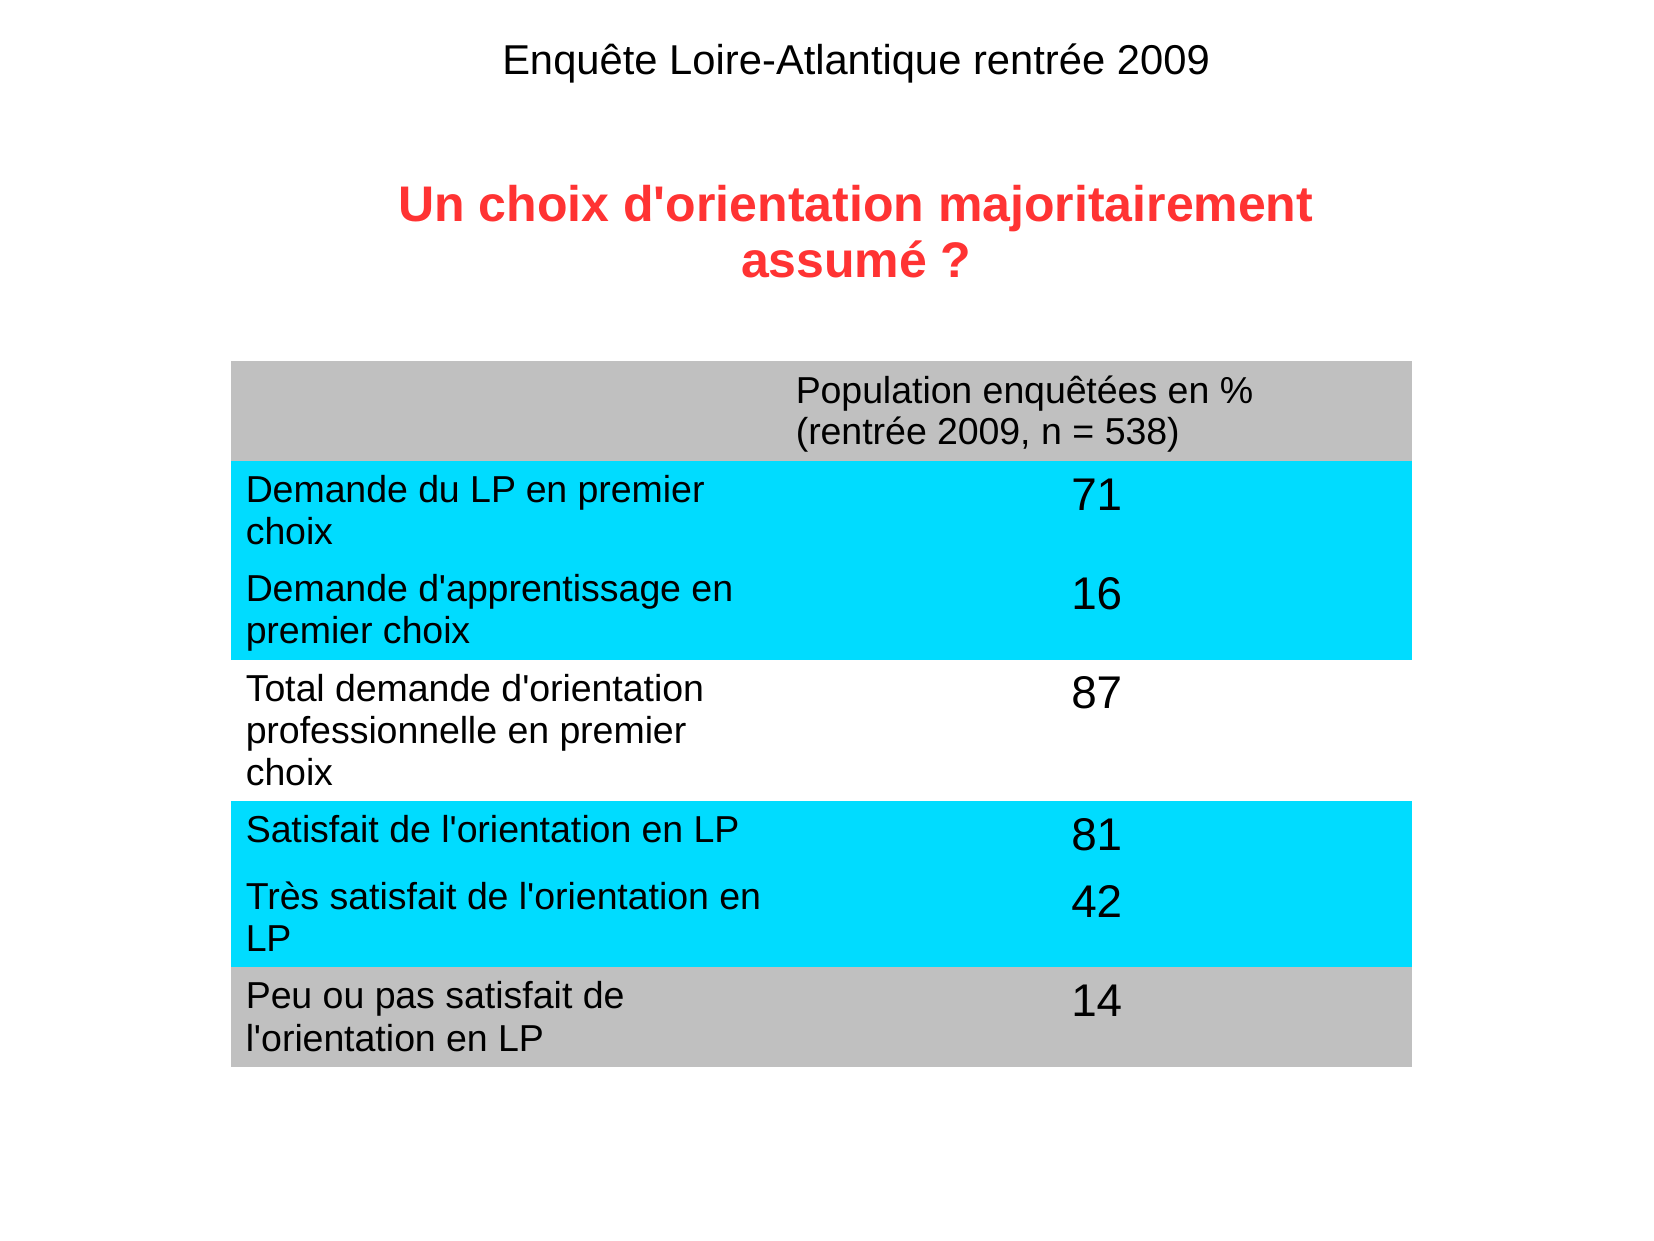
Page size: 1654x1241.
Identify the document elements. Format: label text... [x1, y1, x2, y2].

table_header [231, 361, 781, 461]
table_cell 87 [781, 660, 1412, 801]
table_header Population enquêtées en % (rentrée 2009, n = 538) [781, 361, 1412, 461]
table_cell Total demande d'orientation professionnelle en premier choix [231, 660, 781, 801]
table_cell Très satisfait de l'orientation en LP [231, 868, 781, 967]
table_cell 16 [781, 560, 1412, 660]
table_cell 42 [781, 868, 1412, 967]
text_box Enquête Loire-Atlantique rentrée 2009 Un choix d'orientation majoritairement assumé ? [383, 29, 1476, 299]
table_cell Demande du LP en premier choix [231, 461, 781, 560]
table_cell Demande d'apprentissage en premier choix [231, 560, 781, 660]
table_cell 14 [781, 967, 1412, 1067]
table_cell Satisfait de l'orientation en LP [231, 801, 781, 868]
table_cell Peu ou pas satisfait de l'orientation en LP [231, 967, 781, 1067]
table_cell 81 [781, 801, 1412, 868]
table_cell 71 [781, 461, 1412, 560]
